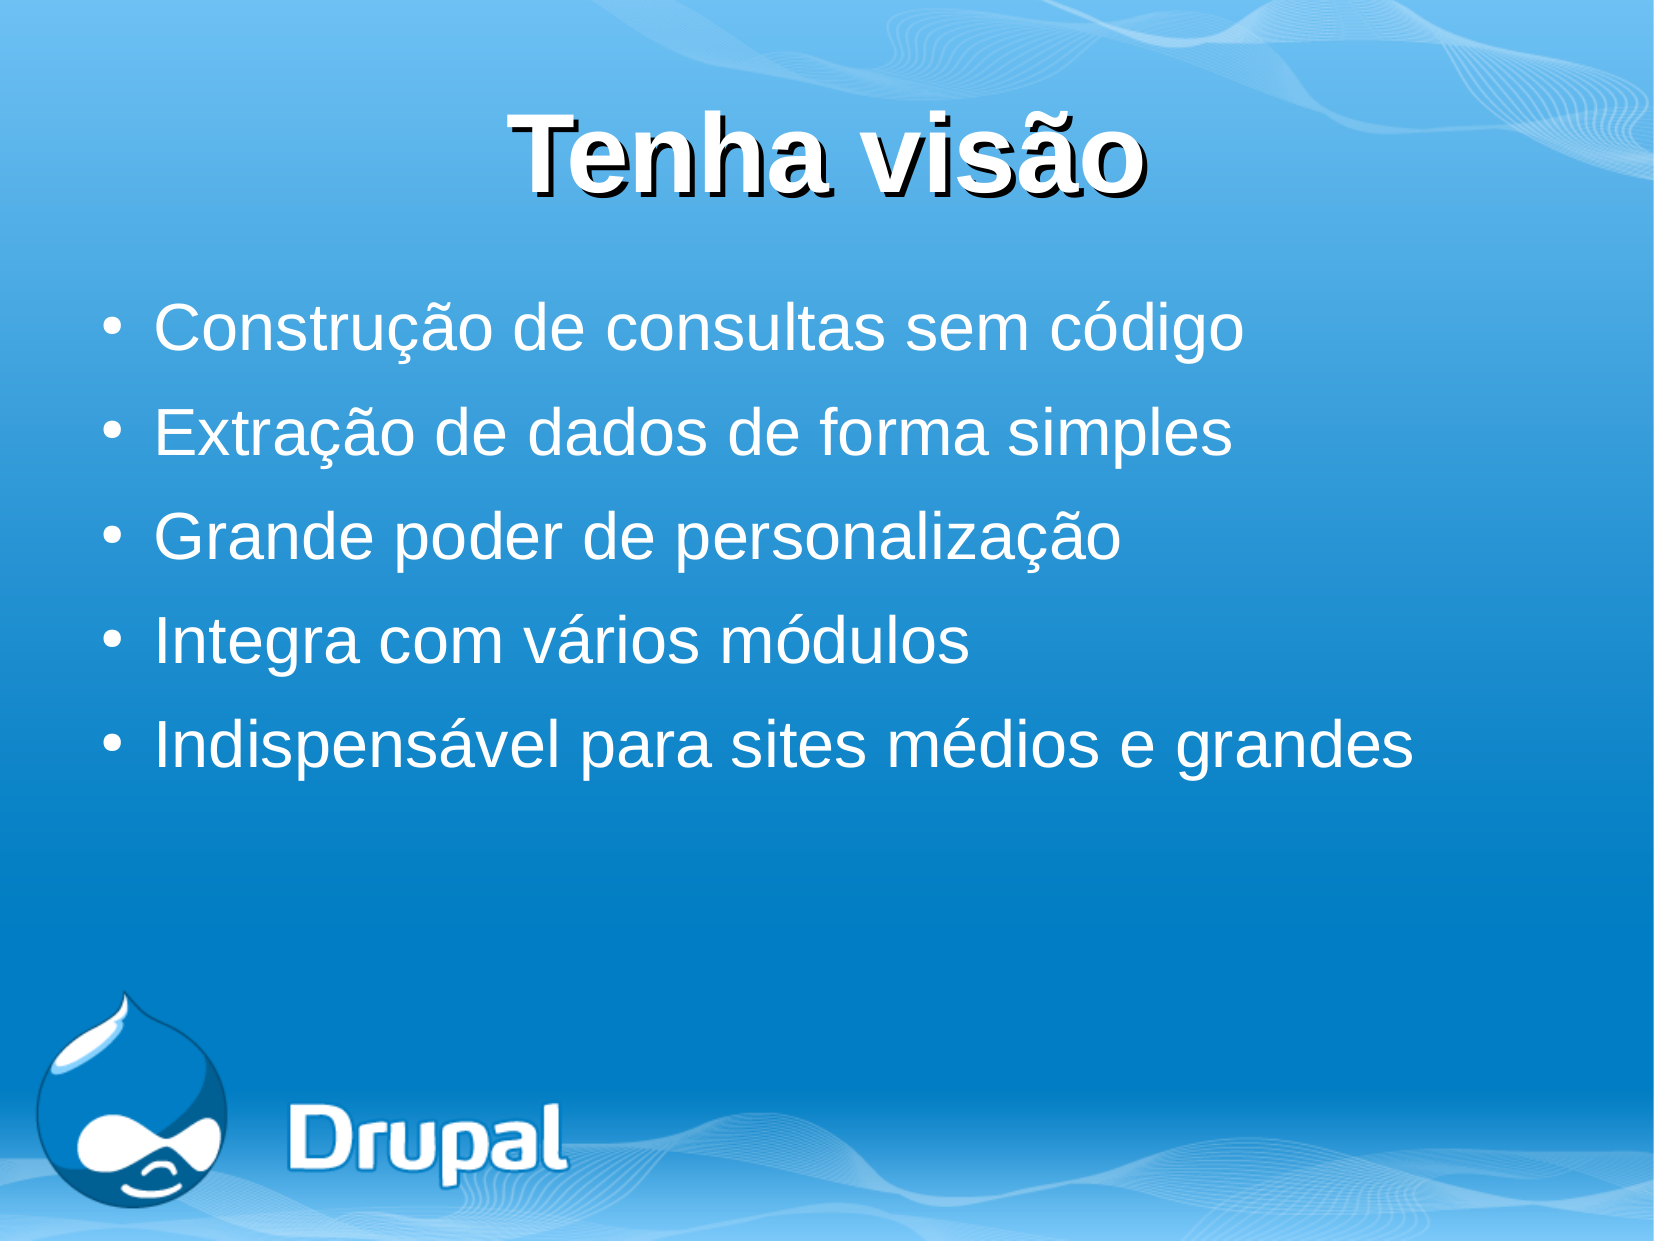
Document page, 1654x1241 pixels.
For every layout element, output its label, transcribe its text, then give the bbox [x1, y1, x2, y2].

list Construção de consultas sem código Extração de dados de forma simples Grande poder de personalização Integra com vários módulos Indispensável para sites médios e grandes [82, 290, 1571, 1109]
title Tenha visão [82, 49, 1571, 257]
picture [0, 0, 1654, 1241]
